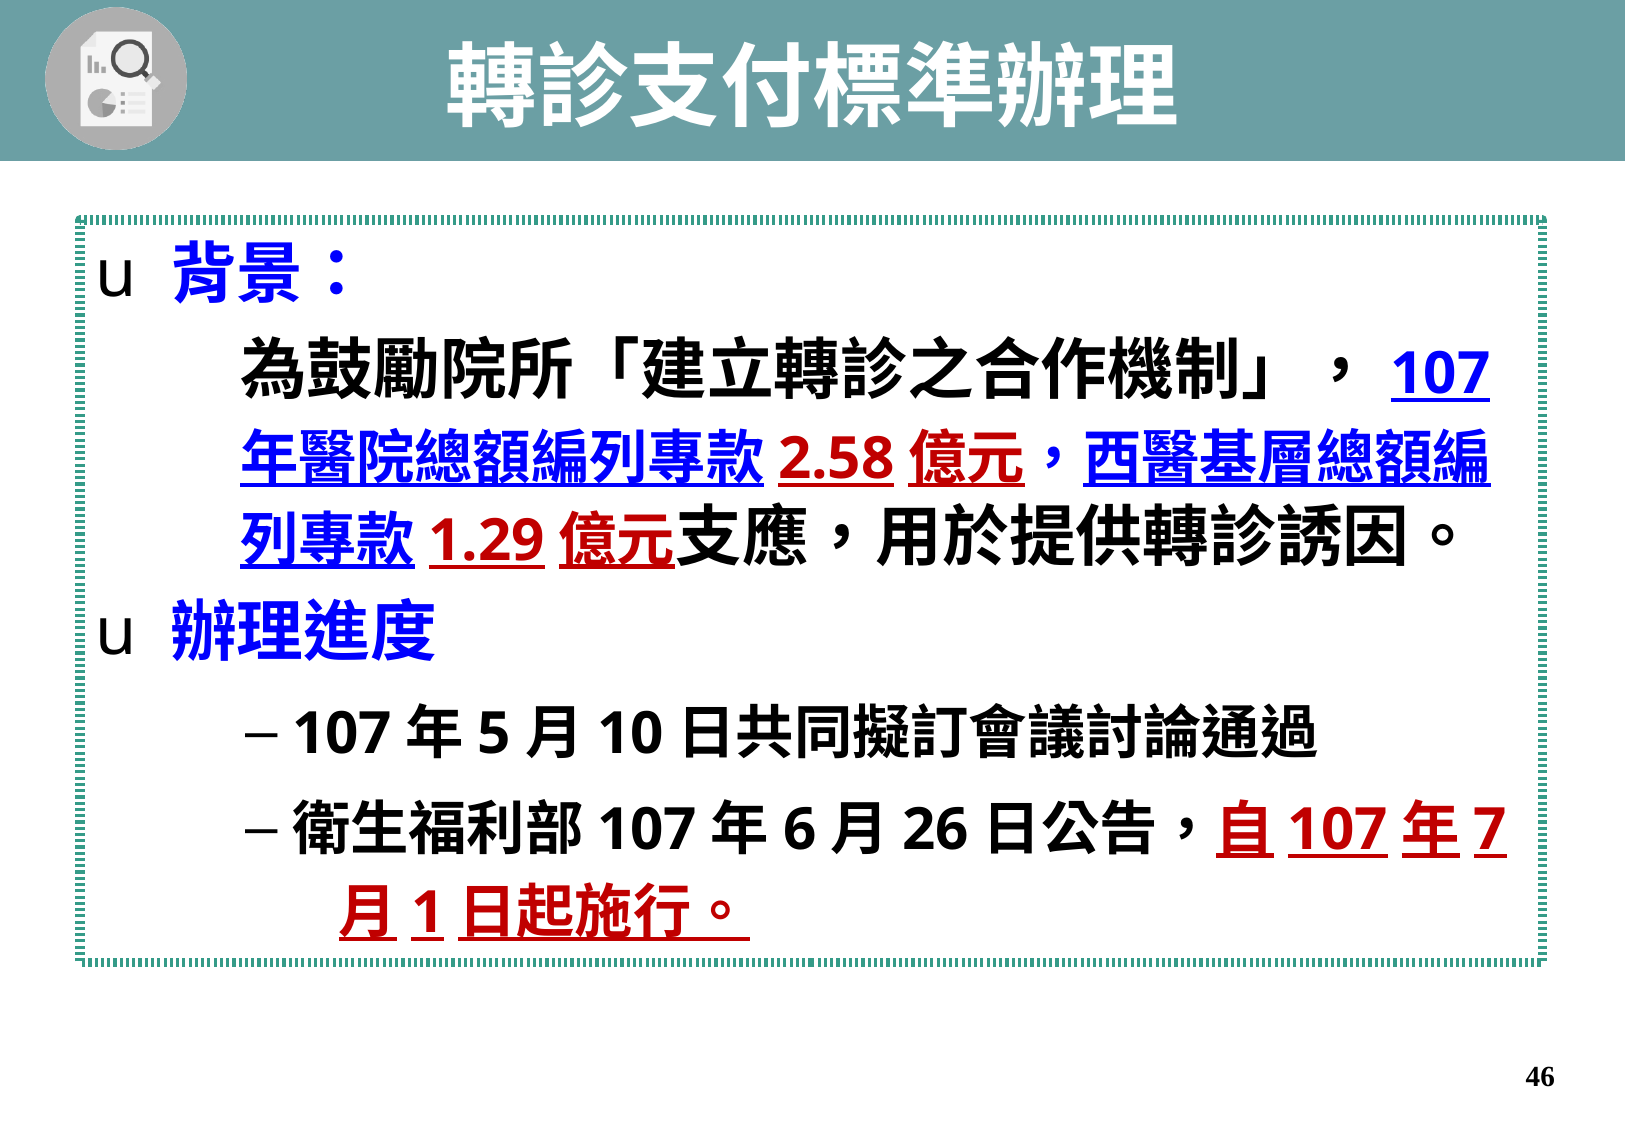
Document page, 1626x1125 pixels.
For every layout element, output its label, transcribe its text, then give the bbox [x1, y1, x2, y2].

picture [0, 0, 1625, 150]
title 轉診支付標準辦理 [0, 7, 1625, 159]
text_box <編號> [1510, 1042, 1604, 1106]
list 背景： 為鼓勵院所「建立轉診之合作機制」，107年醫院總額編列專款2.58億元，西醫基層總額編列專款1.29億元支應，用於提供轉診誘因。 辦理進度 107年5月10日共同擬訂會議討論通過 衛生福利部107年6月26日公告，自107年7月1日起施行。 [80, 219, 1543, 963]
